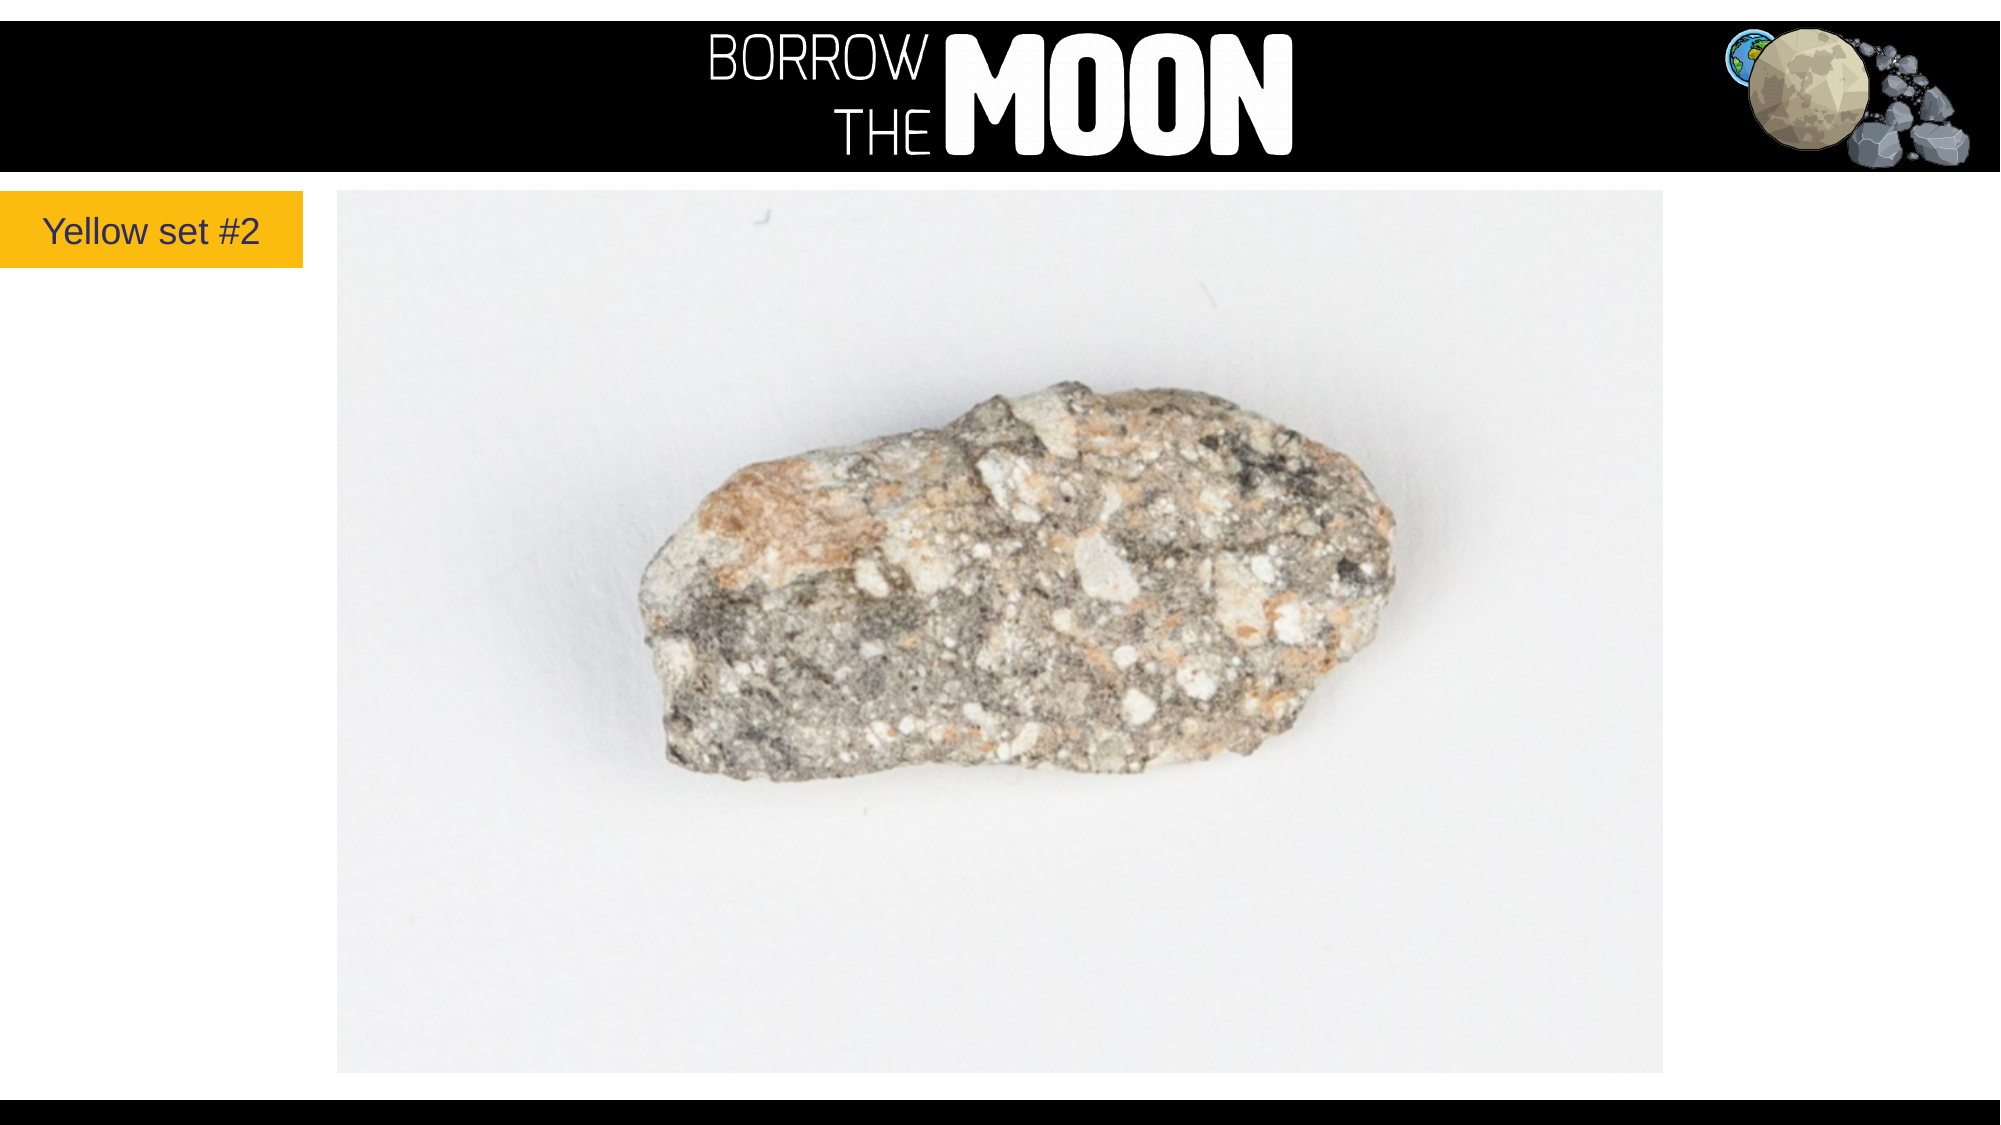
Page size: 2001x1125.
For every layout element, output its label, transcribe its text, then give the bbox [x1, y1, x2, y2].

picture [337, 190, 1663, 1073]
text_box Yellow set #2 [0, 191, 303, 268]
